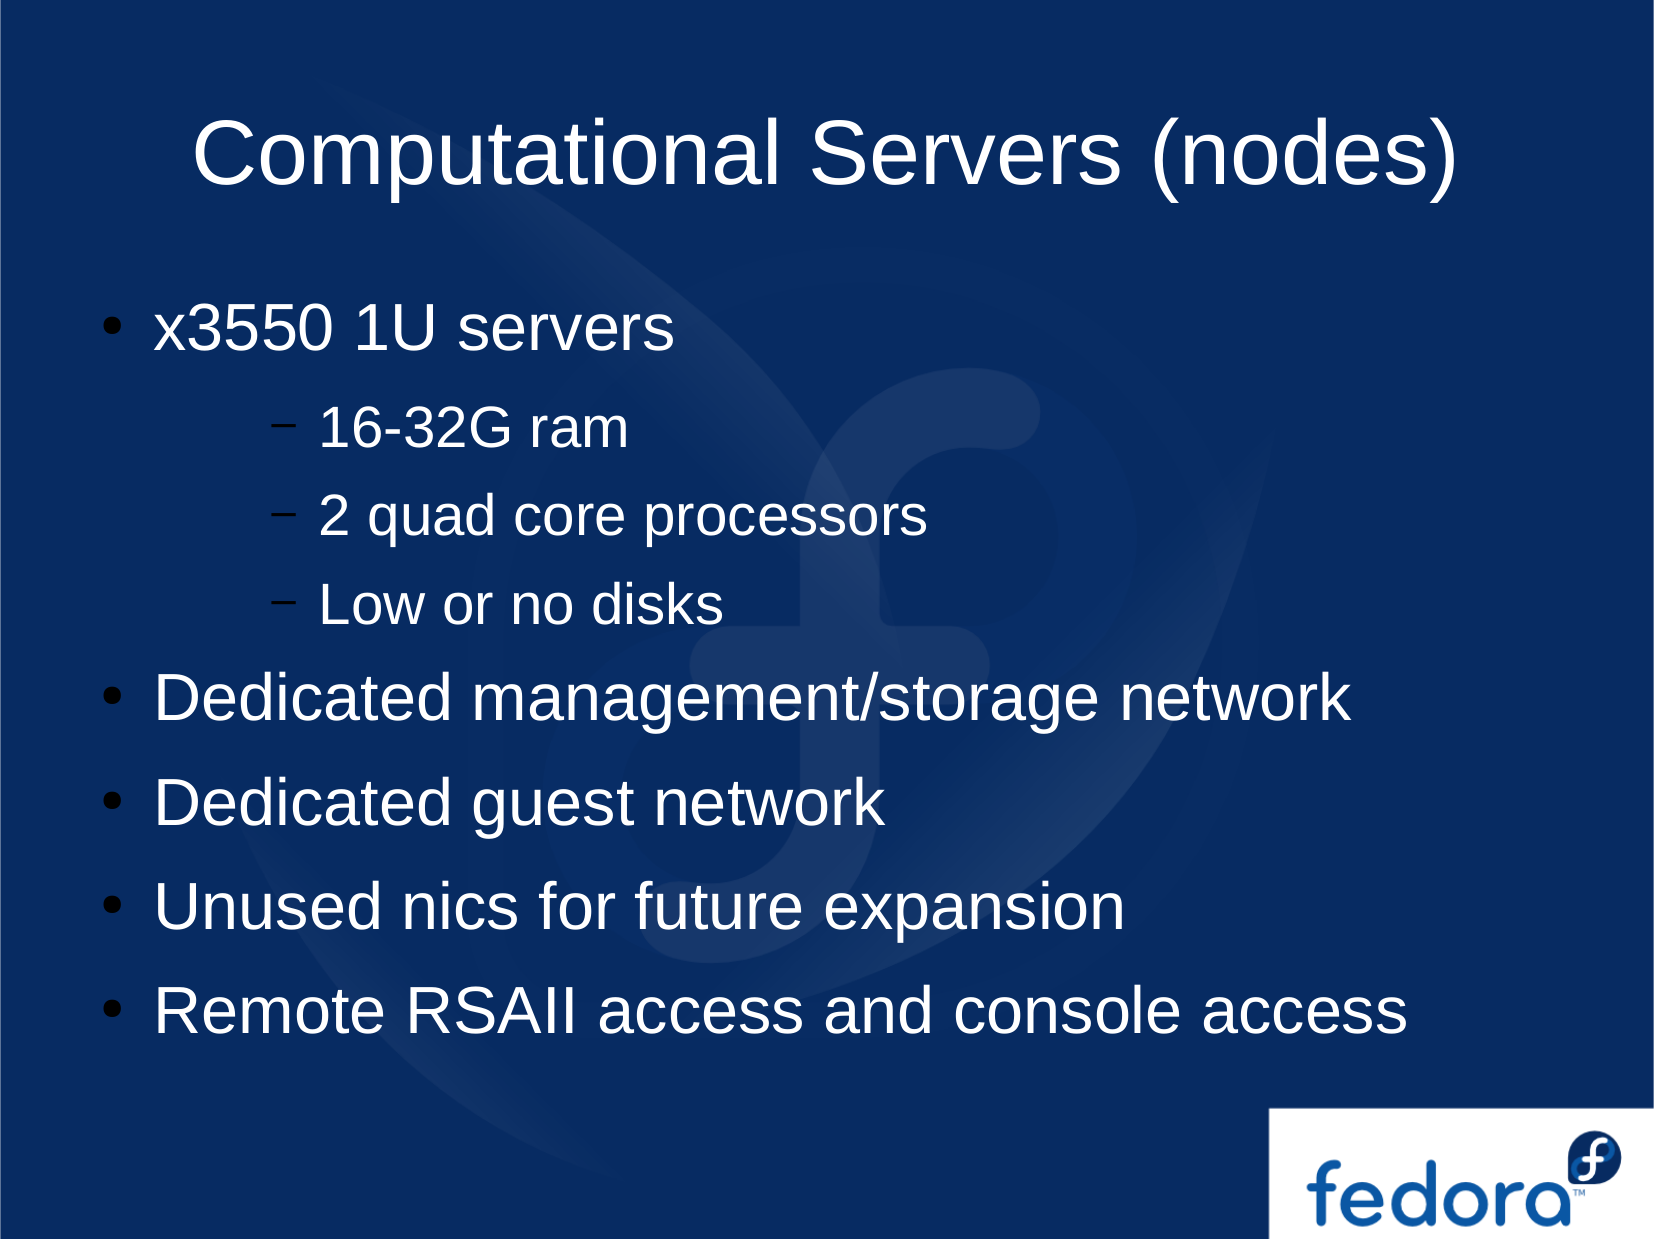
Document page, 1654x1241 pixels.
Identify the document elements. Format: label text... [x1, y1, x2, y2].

list x3550 1U servers 16-32G ram 2 quad core processors Low or no disks Dedicated management/storage network Dedicated guest network Unused nics for future expansion Remote RSAII access and console access [82, 290, 1571, 1094]
picture [0, 0, 1654, 1239]
title Computational Servers (nodes) [82, 56, 1571, 250]
